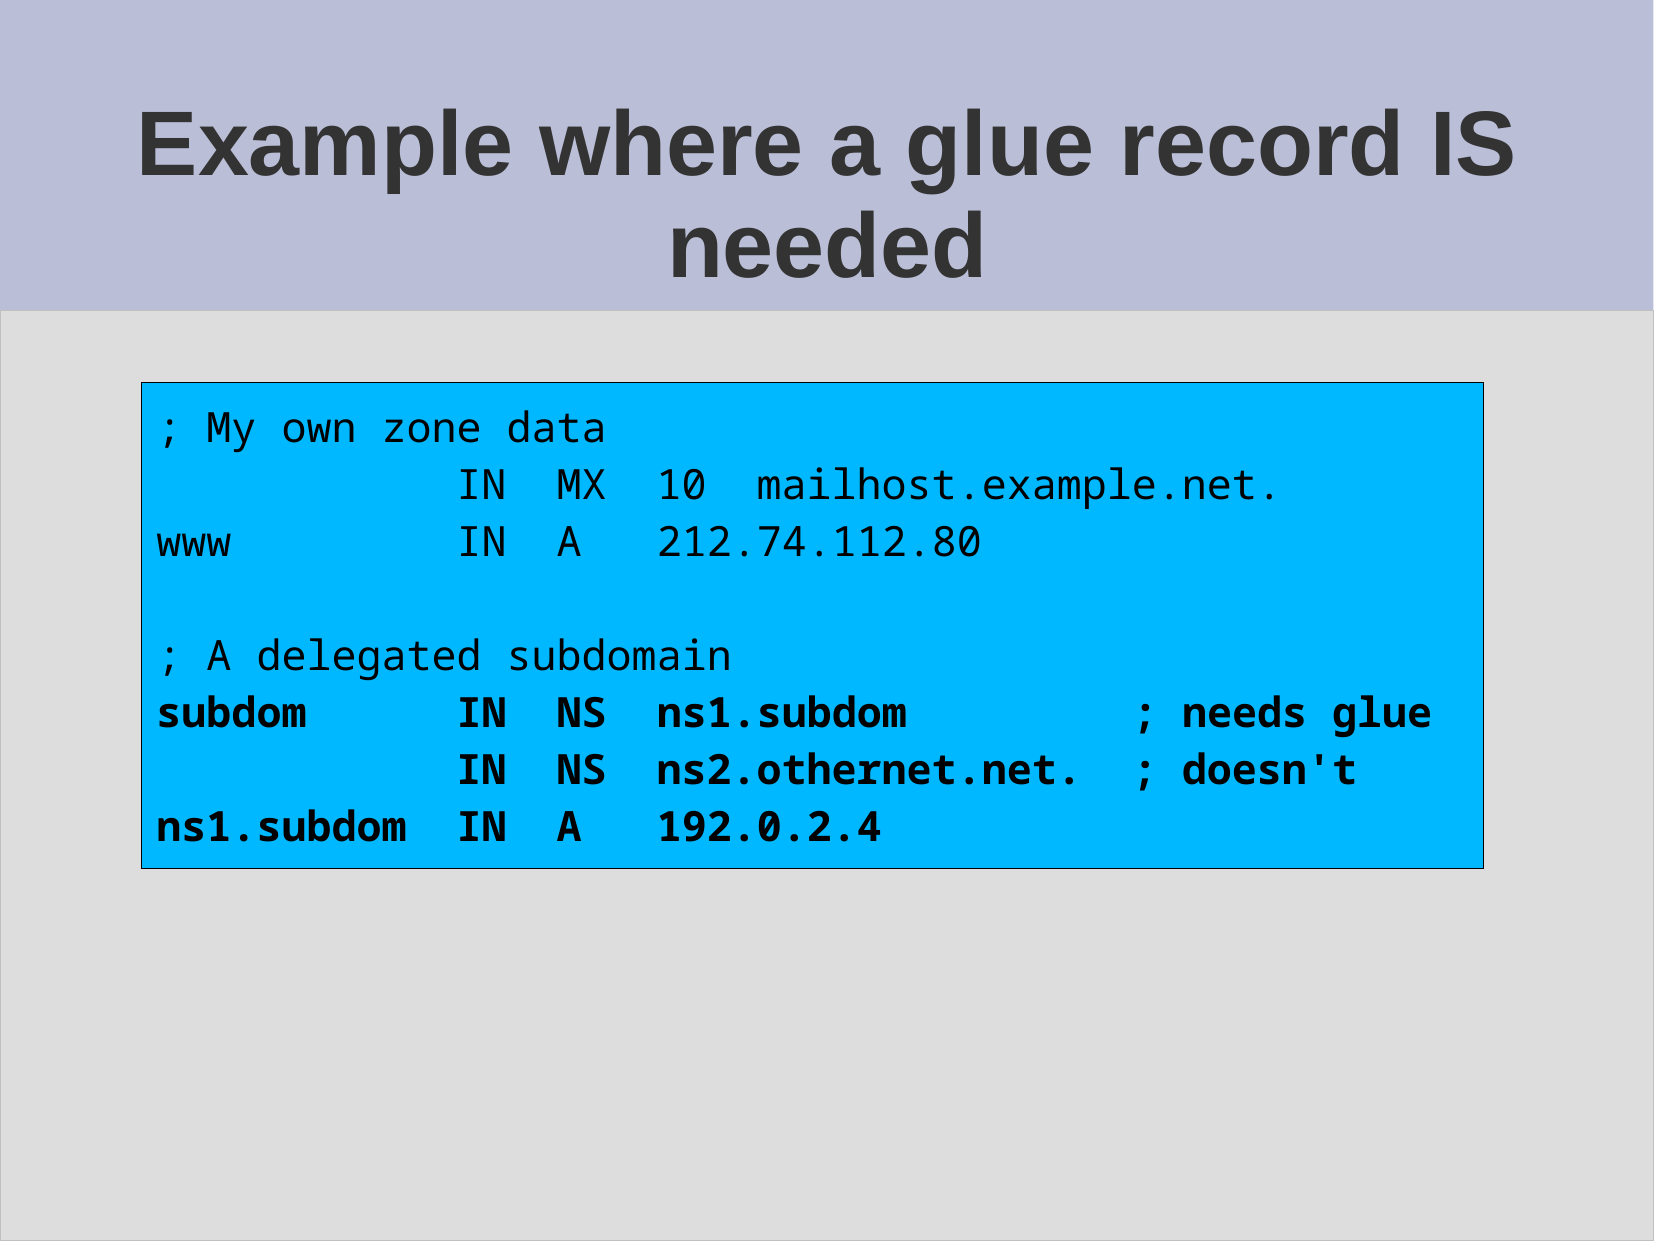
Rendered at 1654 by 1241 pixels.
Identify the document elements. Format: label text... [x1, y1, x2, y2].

text_box ; My own zone data IN MX 10 mailhost.example.net. www IN A 212.74.112.80 ; A delegated subdomain subdom IN NS ns1.subdom ; needs glue IN NS ns2.othernet.net. ; doesn't ns1.subdom IN A 192.0.2.4 [141, 382, 1484, 794]
title Example where a glue record IS needed [121, 91, 1534, 299]
